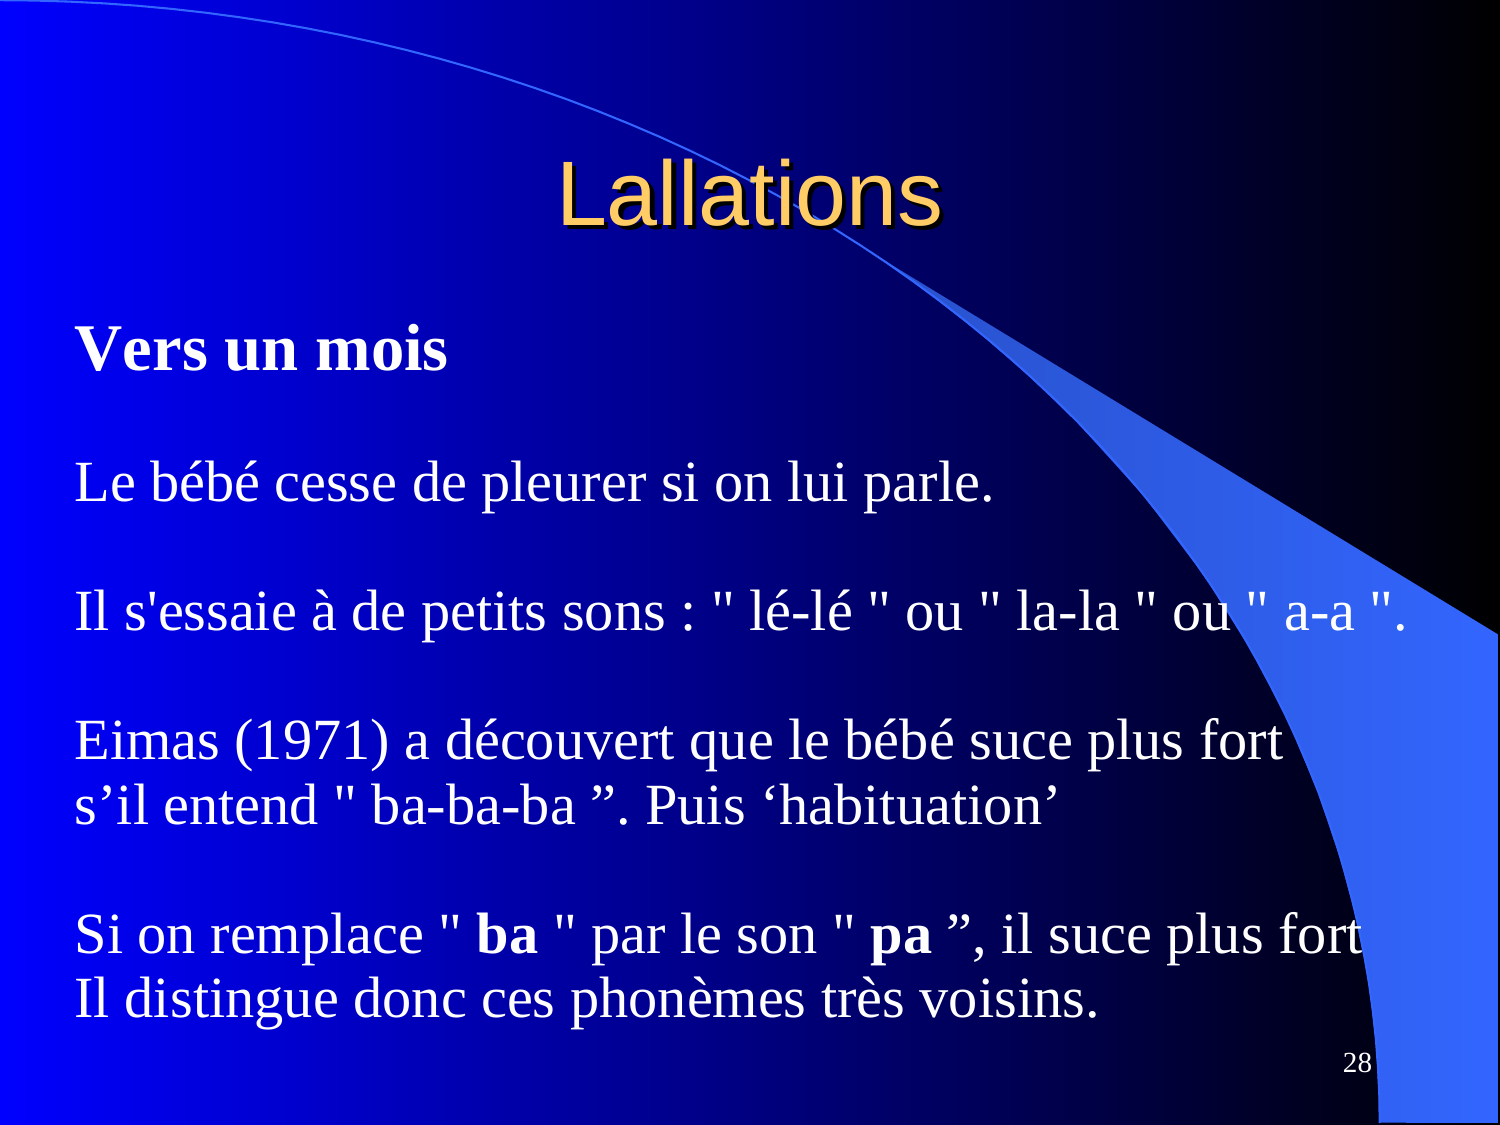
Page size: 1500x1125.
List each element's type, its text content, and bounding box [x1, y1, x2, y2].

title Lallations [112, 99, 1388, 288]
text_box Vers un mois Le bébé cesse de pleurer si on lui parle. Il s'essaie à de petits sons : " lé-lé " ou " la-la " ou " a-a ". Eimas (1971) a découvert que le bébé suce plus fort s’il entend " ba-ba-ba ”. Puis ‘habituation’ Si on remplace " ba " par le son " pa ”, il suce plus fort Il distingue donc ces phonèmes très voisins. [59, 303, 1439, 1039]
